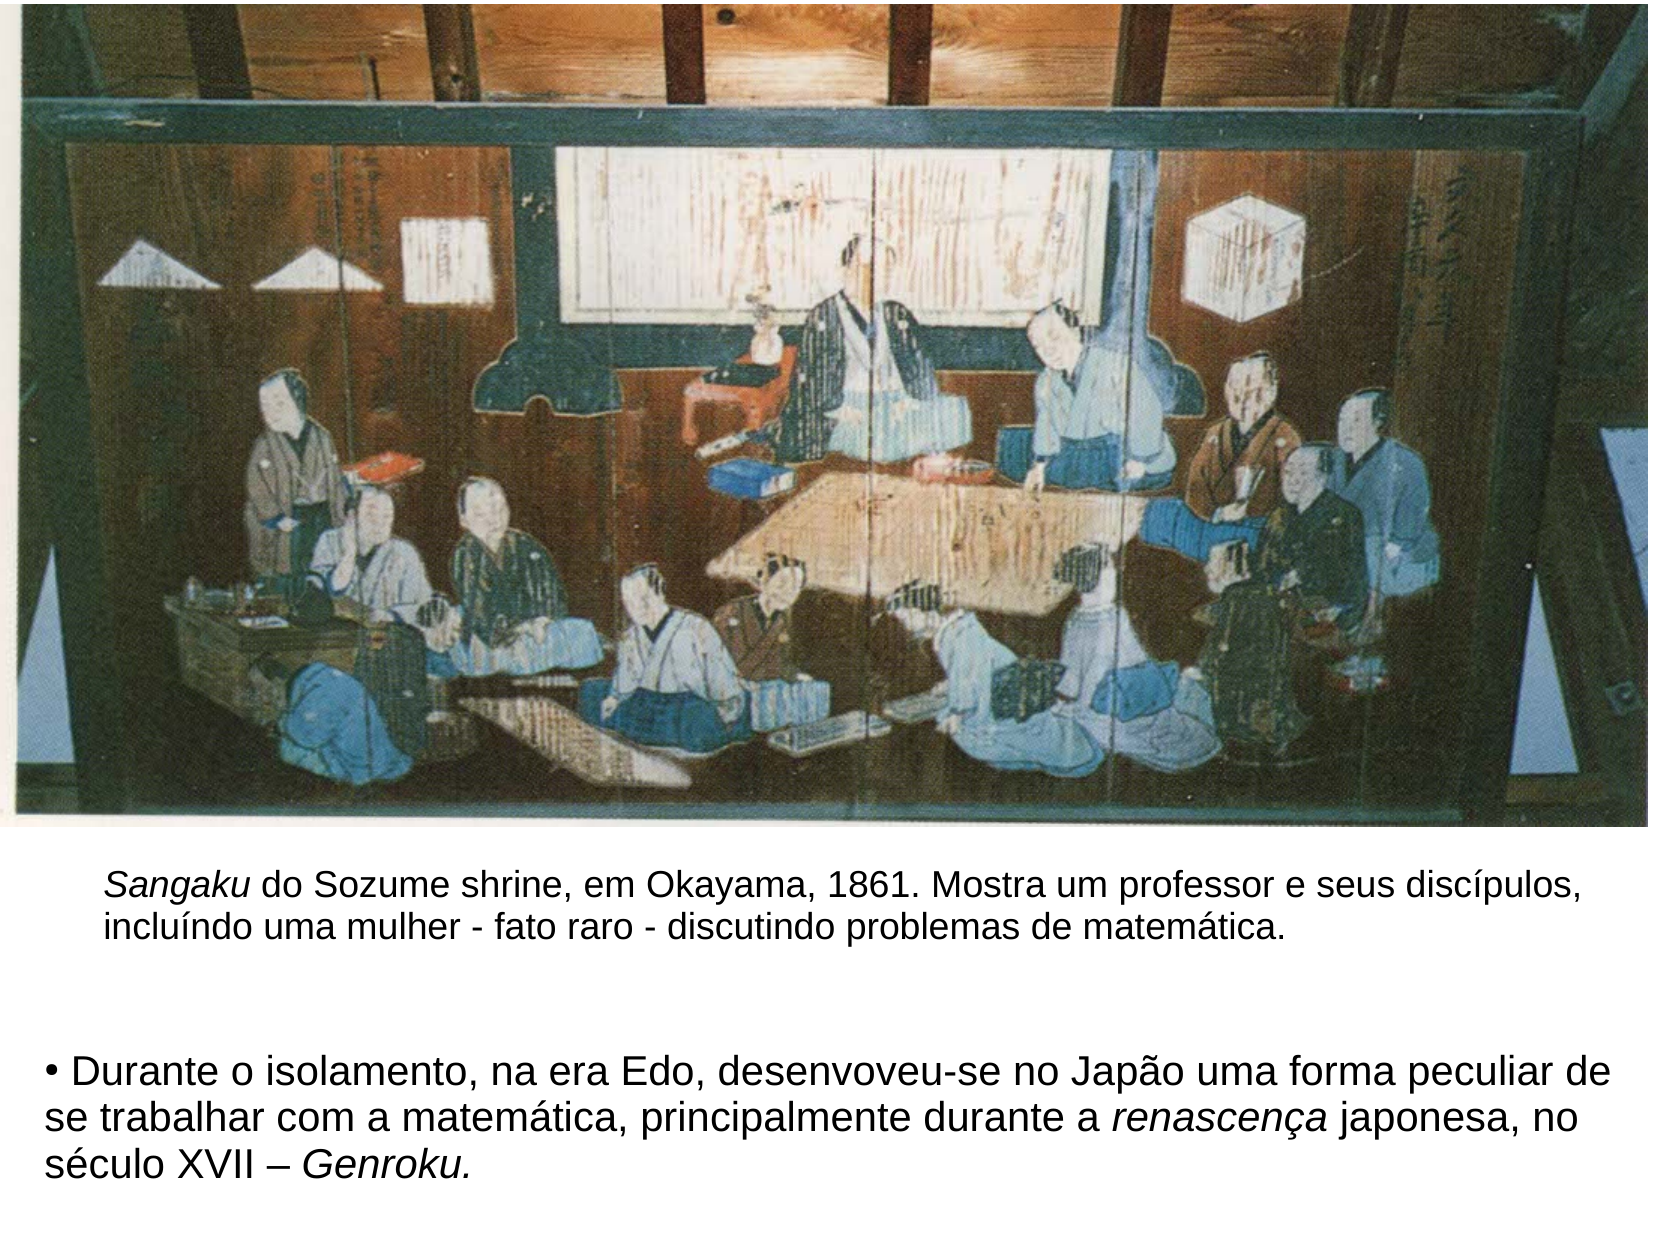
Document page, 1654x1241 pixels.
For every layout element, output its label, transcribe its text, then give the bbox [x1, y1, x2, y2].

text_box Sangaku do Sozume shrine, em Okayama, 1861. Mostra um professor e seus discípulos, incluíndo uma mulher - fato raro - discutindo problemas de matemática. [88, 856, 1598, 956]
text_box Durante o isolamento, na era Edo, desenvoveu-se no Japão uma forma peculiar de se trabalhar com a matemática, principalmente durante a renascença japonesa, no século XVII – Genroku. [29, 1040, 1628, 1195]
picture [0, 4, 1648, 827]
